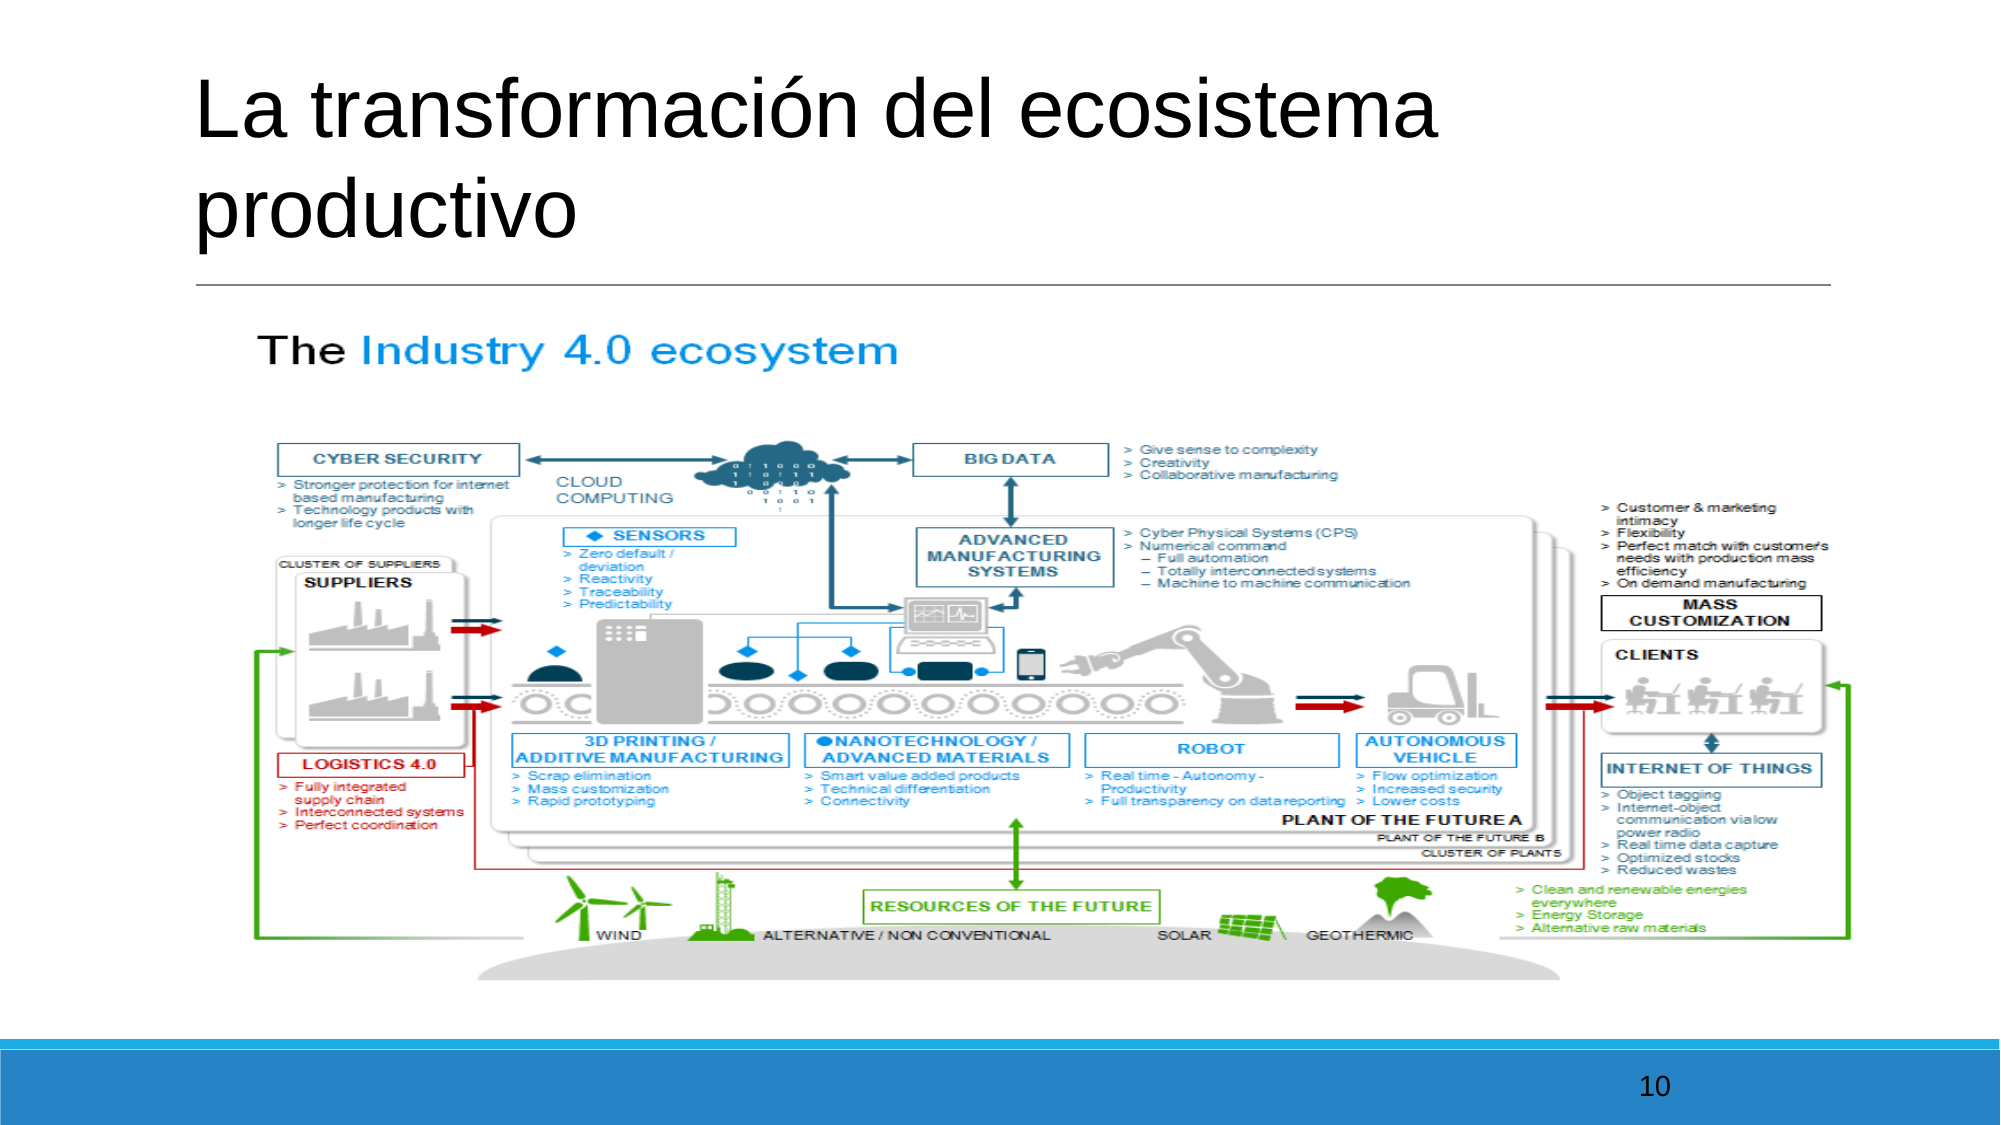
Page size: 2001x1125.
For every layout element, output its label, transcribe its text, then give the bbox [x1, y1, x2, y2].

slide_number <número> [1624, 1059, 1840, 1120]
picture [203, 327, 1901, 988]
title La transformación del ecosistema productivo [180, 47, 1830, 285]
